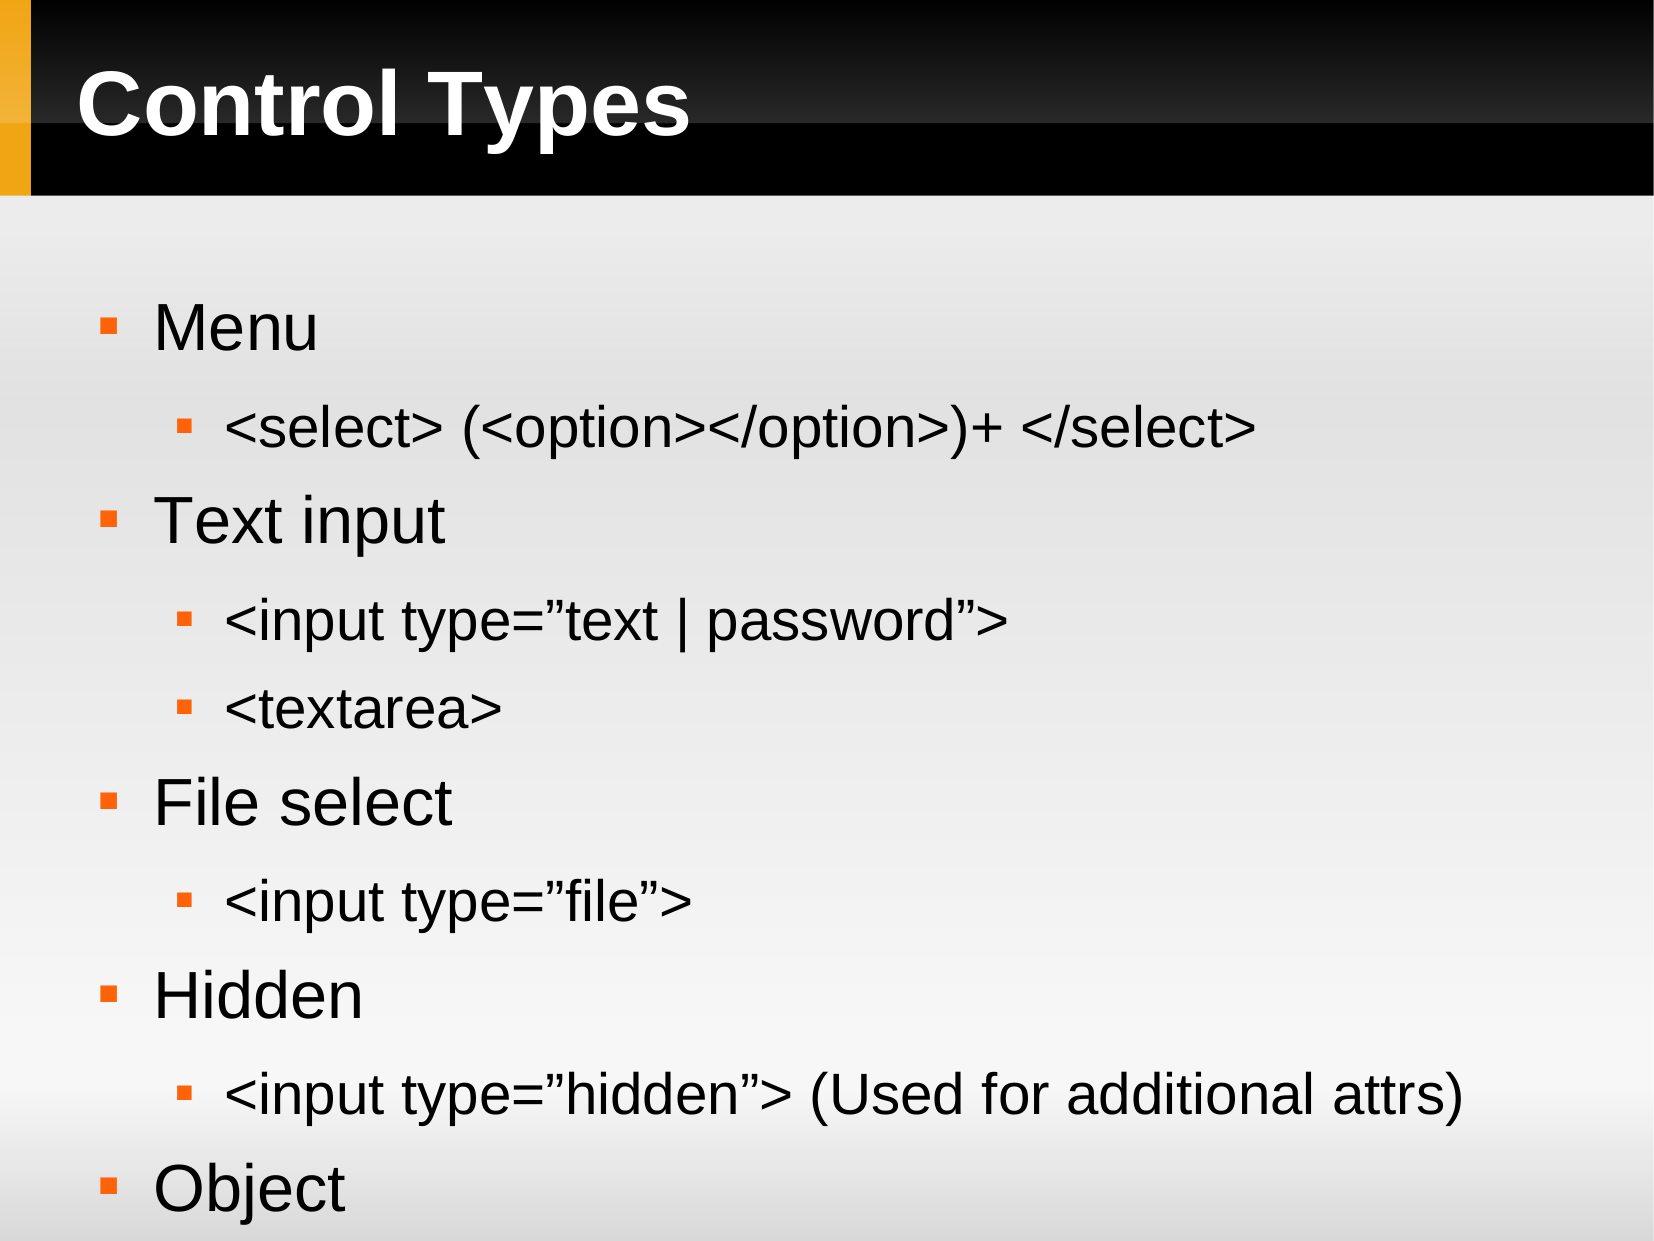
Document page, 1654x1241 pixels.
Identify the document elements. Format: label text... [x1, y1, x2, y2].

list Menu <select> (<option></option>)+ </select> Text input <input type=”text | password”> <textarea> File select <input type=”file”> Hidden <input type=”hidden”> (Used for additional attrs) Object [82, 290, 1571, 1226]
picture [0, 0, 1654, 1241]
title Control Types [76, 0, 1565, 208]
